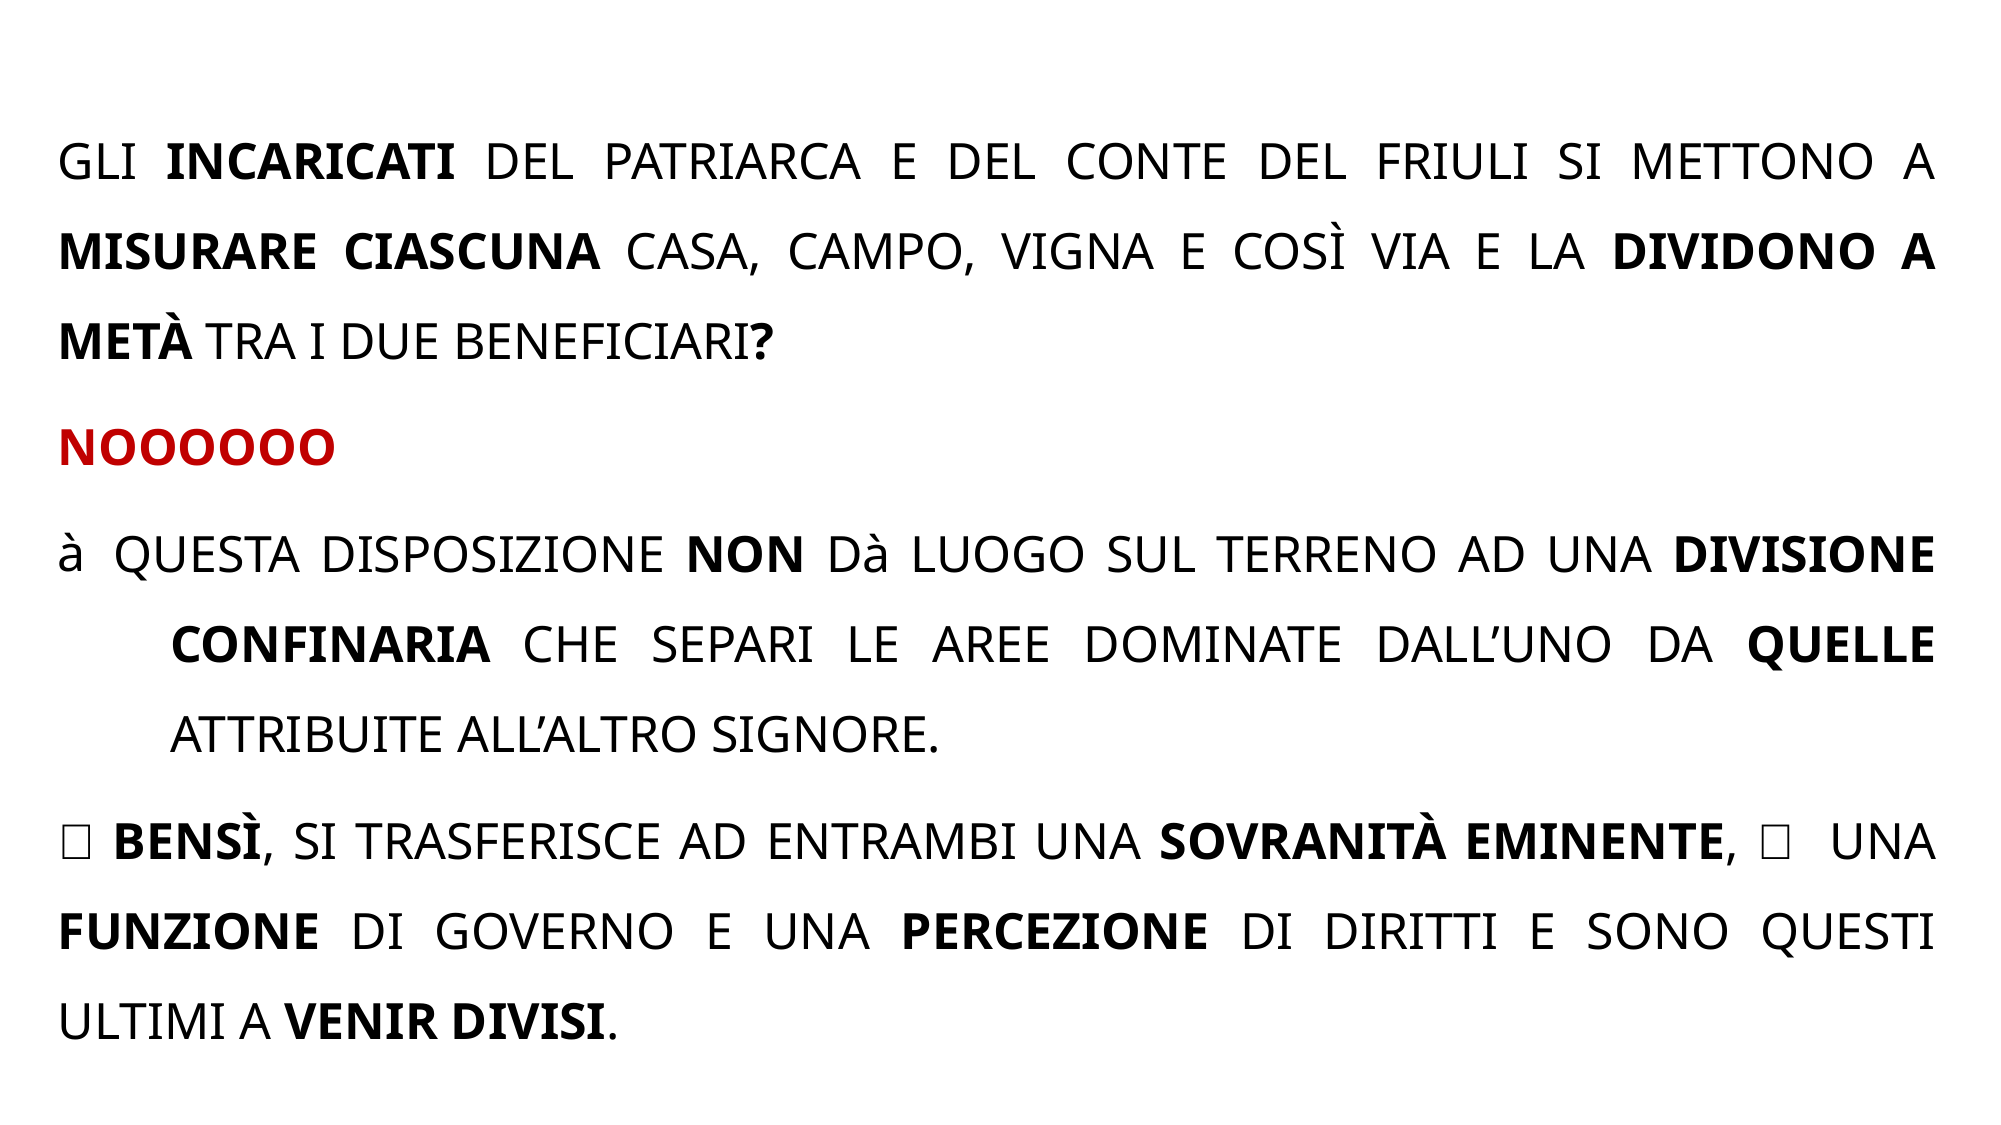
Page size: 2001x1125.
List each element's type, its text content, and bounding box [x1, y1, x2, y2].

text_box GLI INCARICATI DEL PATRIARCA E DEL CONTE DEL FRIULI SI METTONO A MISURARE CIASCUNA CASA, CAMPO, VIGNA E COSÌ VIA E LA DIVIDONO A METÀ TRA I DUE BENEFICIARI? NOOOOOO QUESTA DISPOSIZIONE NON Dà LUOGO SUL TERRENO AD UNA DIVISIONE CONFINARIA CHE SEPARI LE AREE DOMINATE DALL’UNO DA QUELLE ATTRIBUITE ALL’ALTRO SIGNORE.  BENSÌ, SI TRASFERISCE AD ENTRAMBI UNA SOVRANITÀ EMINENTE,  UNA FUNZIONE DI GOVERNO E UNA PERCEZIONE DI DIRITTI E SONO QUESTI ULTIMI A VENIR DIVISI. [42, 91, 1952, 1054]
